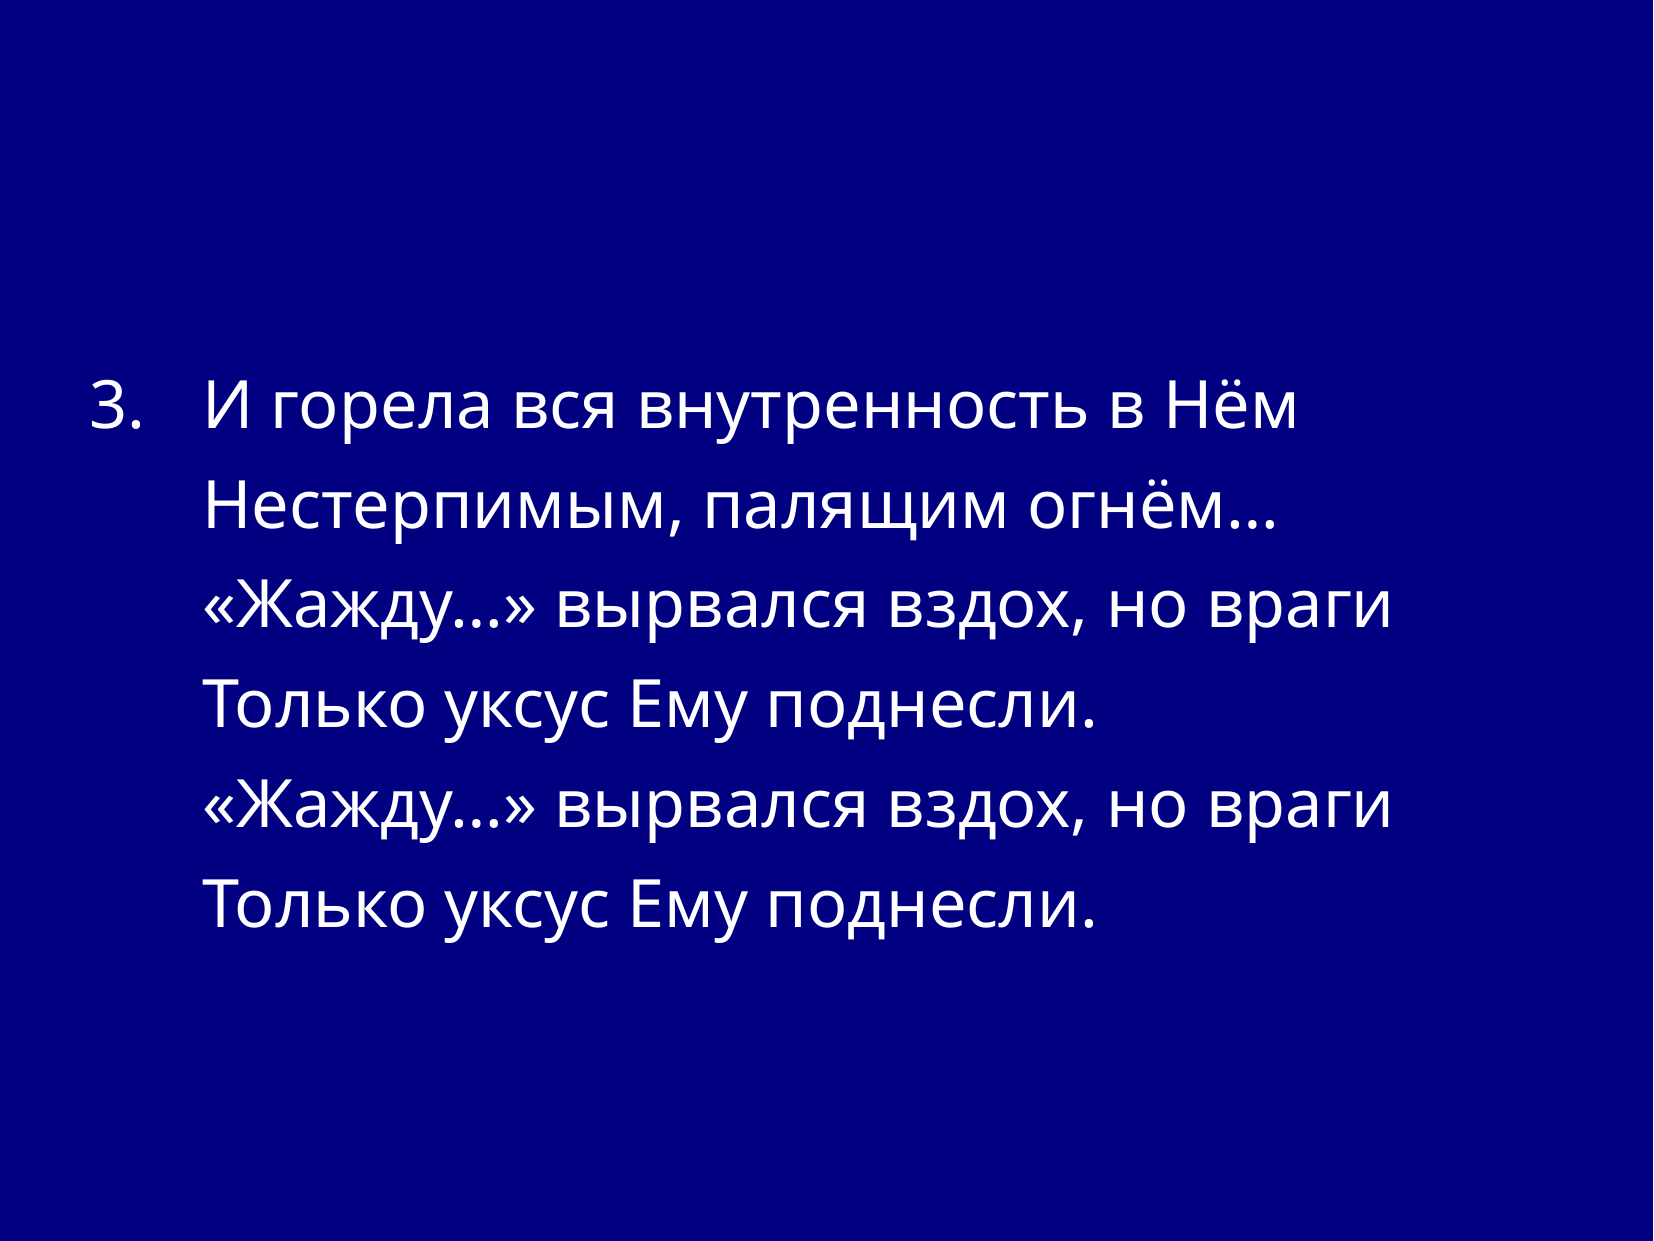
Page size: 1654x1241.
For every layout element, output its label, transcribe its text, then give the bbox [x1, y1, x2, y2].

text_box 3. И горела вся внутренность в Нём Нестерпимым, палящим огнём… «Жажду…» вырвался вздох, но враги Только уксус Ему поднесли. «Жажду…» вырвался вздох, но враги Только уксус Ему поднесли. [75, 150, 1576, 1163]
